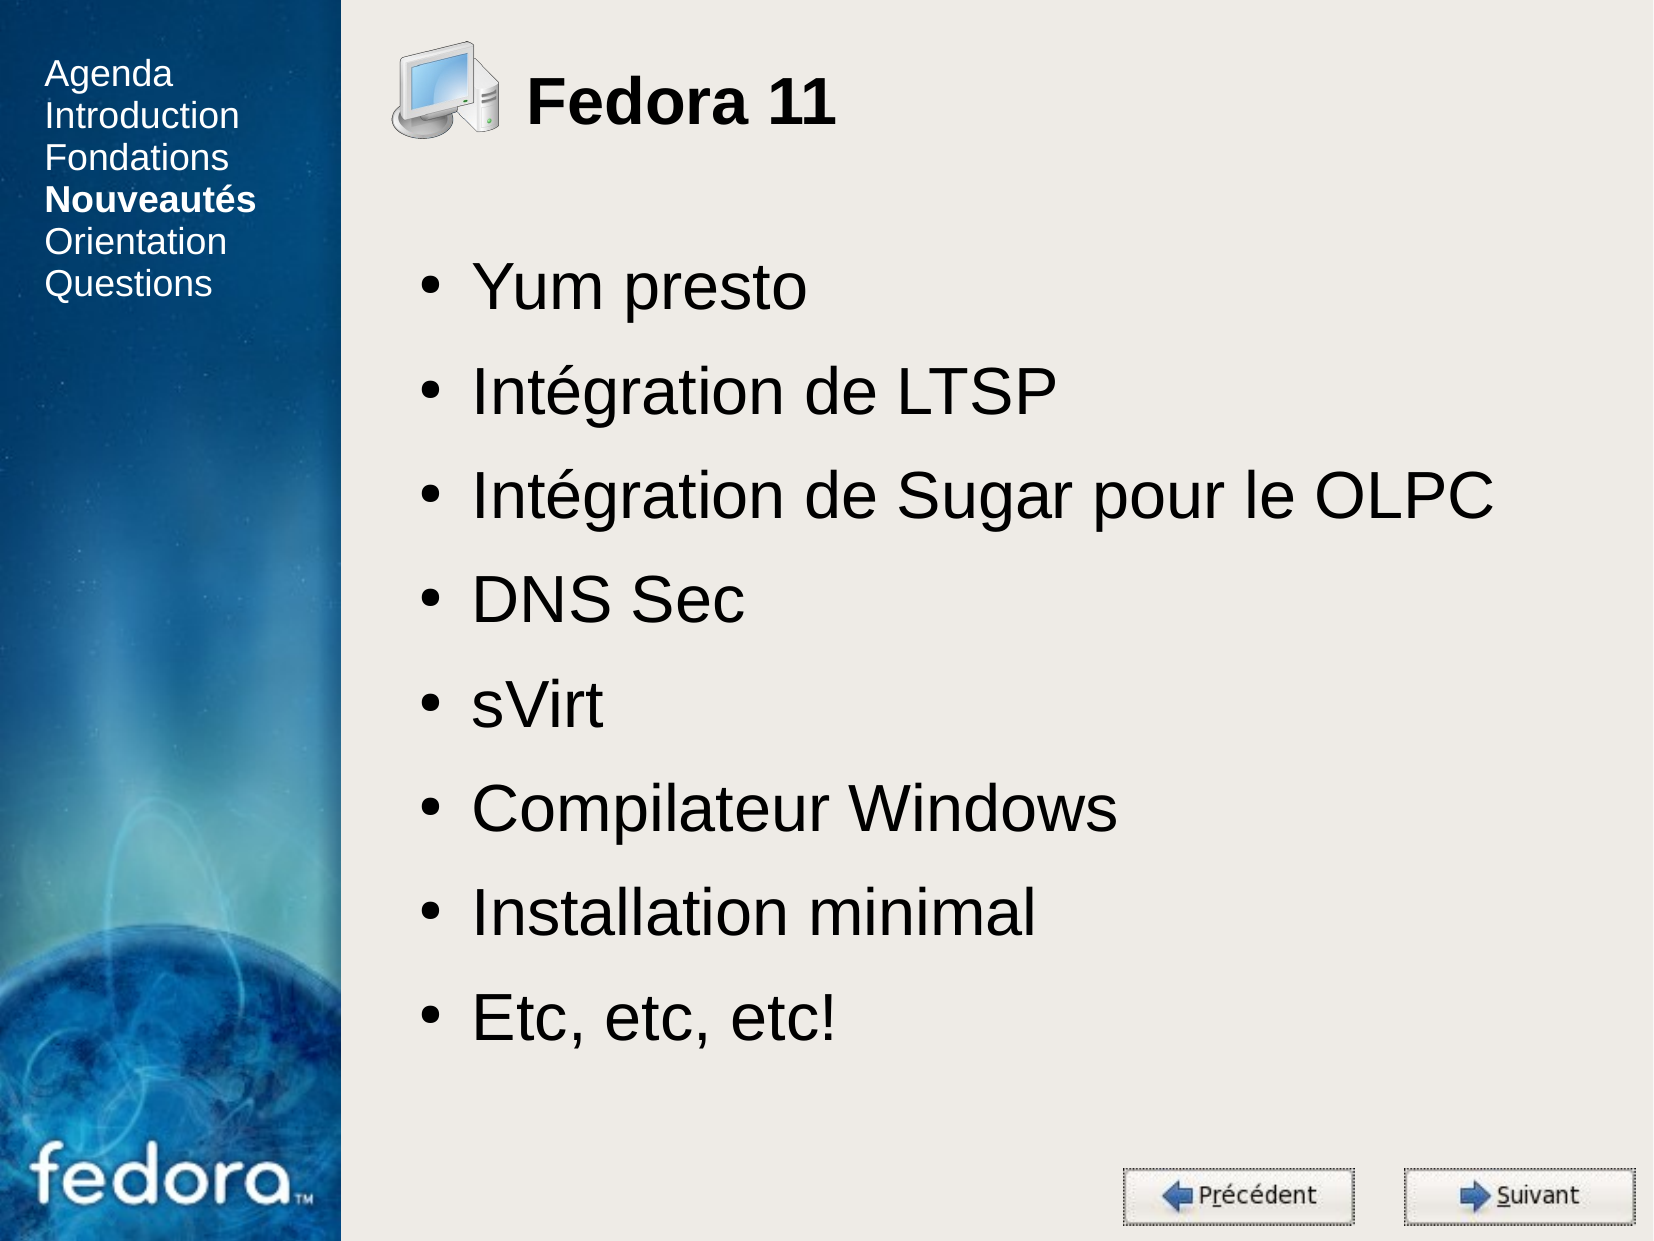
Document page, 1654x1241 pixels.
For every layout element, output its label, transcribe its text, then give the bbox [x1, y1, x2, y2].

text_box Agenda Introduction Fondations Nouveautés Orientation Questions [29, 45, 327, 313]
list Yum presto Intégration de LTSP Intégration de Sugar pour le OLPC DNS Sec sVirt Compilateur Windows Installation minimal Etc, etc, etc! [400, 249, 1617, 1189]
picture [0, 0, 1654, 1241]
text_box Fedora 11 [511, 56, 1316, 147]
